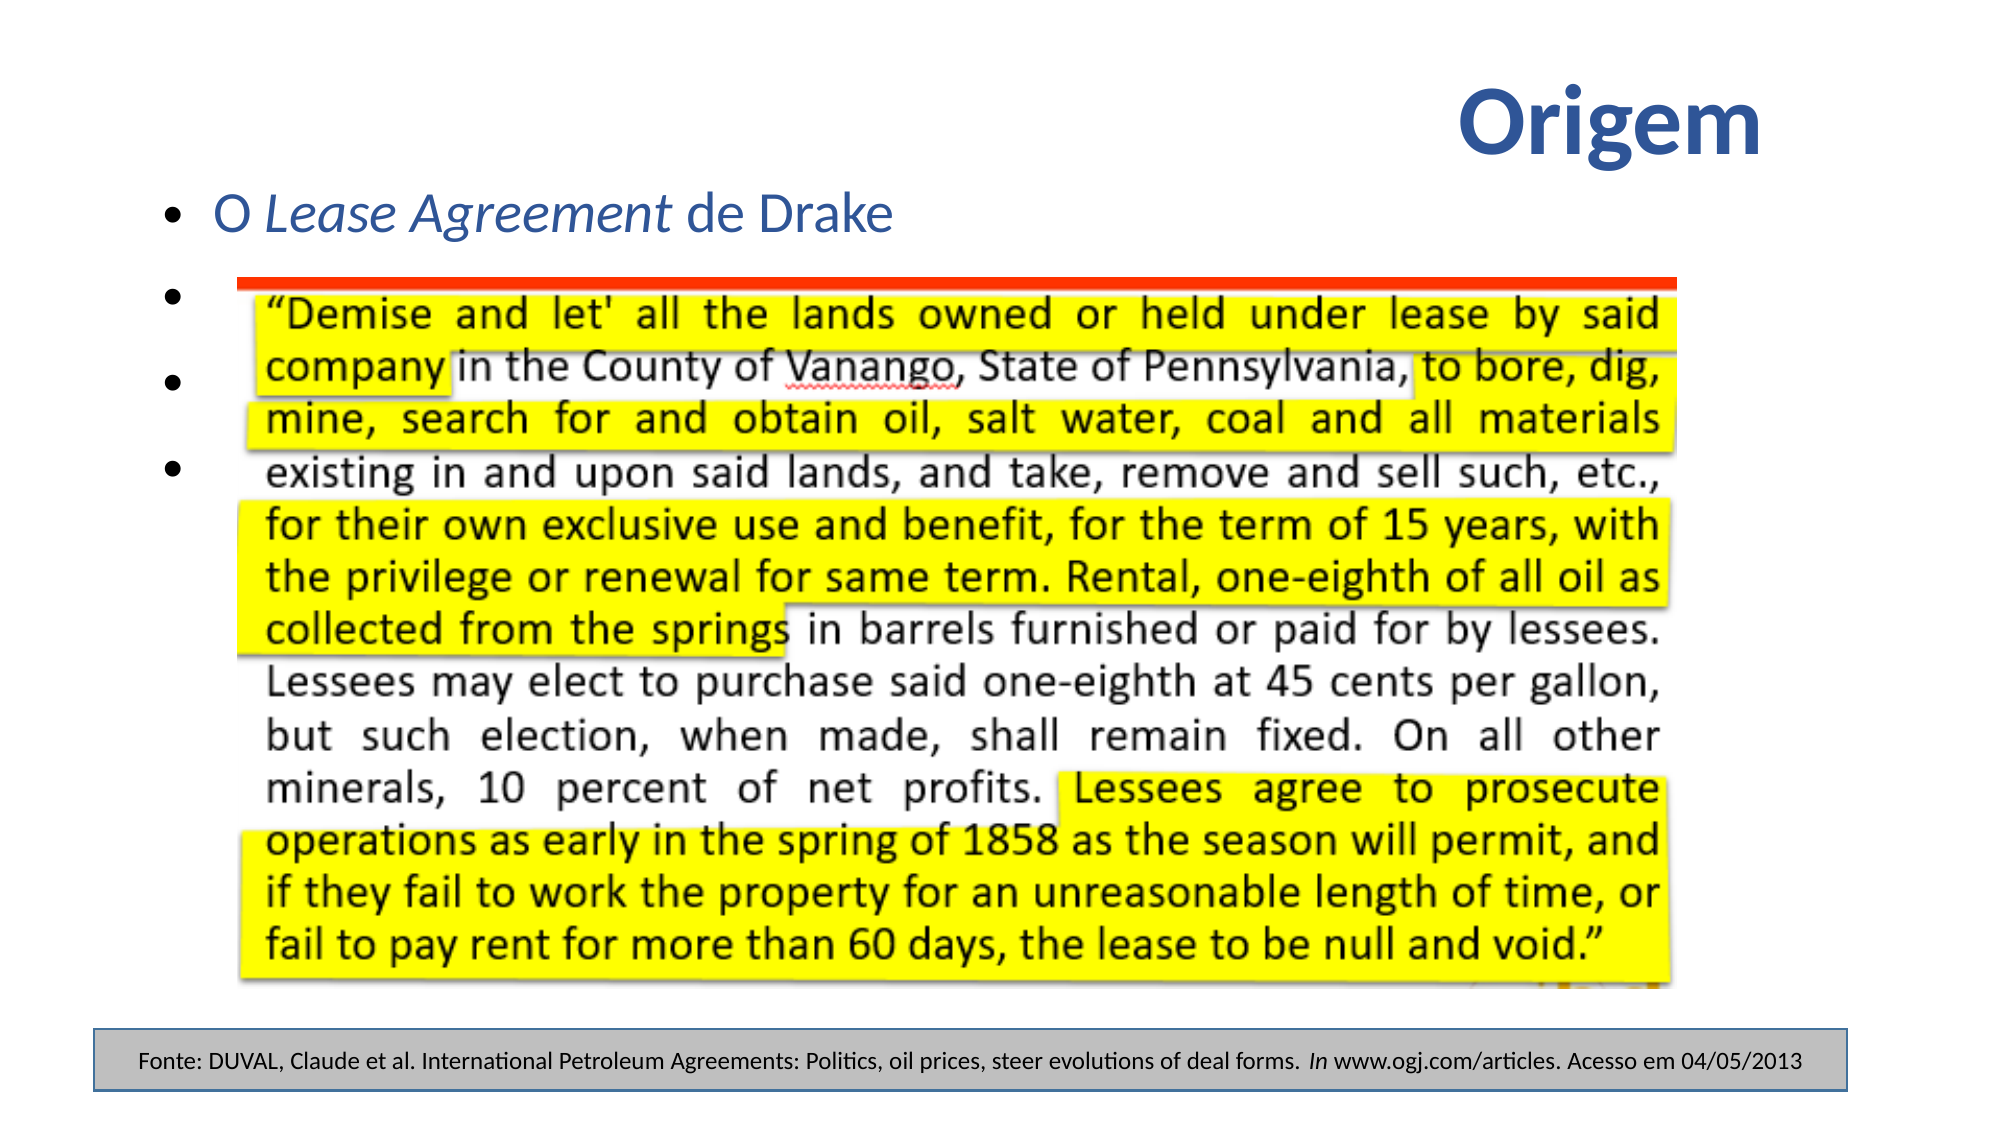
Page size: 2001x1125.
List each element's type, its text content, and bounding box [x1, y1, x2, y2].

text_box Origem [1307, 47, 1916, 184]
list O Lease Agreement de Drake [147, 183, 1873, 1011]
text_box Fonte: DUVAL, Claude et al. International Petroleum Agreements: Politics, oil prices, steer evolutions of deal forms. In www.ogj.com/articles. Acesso em 04/05/2013 [94, 1029, 1847, 1091]
picture [237, 277, 1677, 989]
